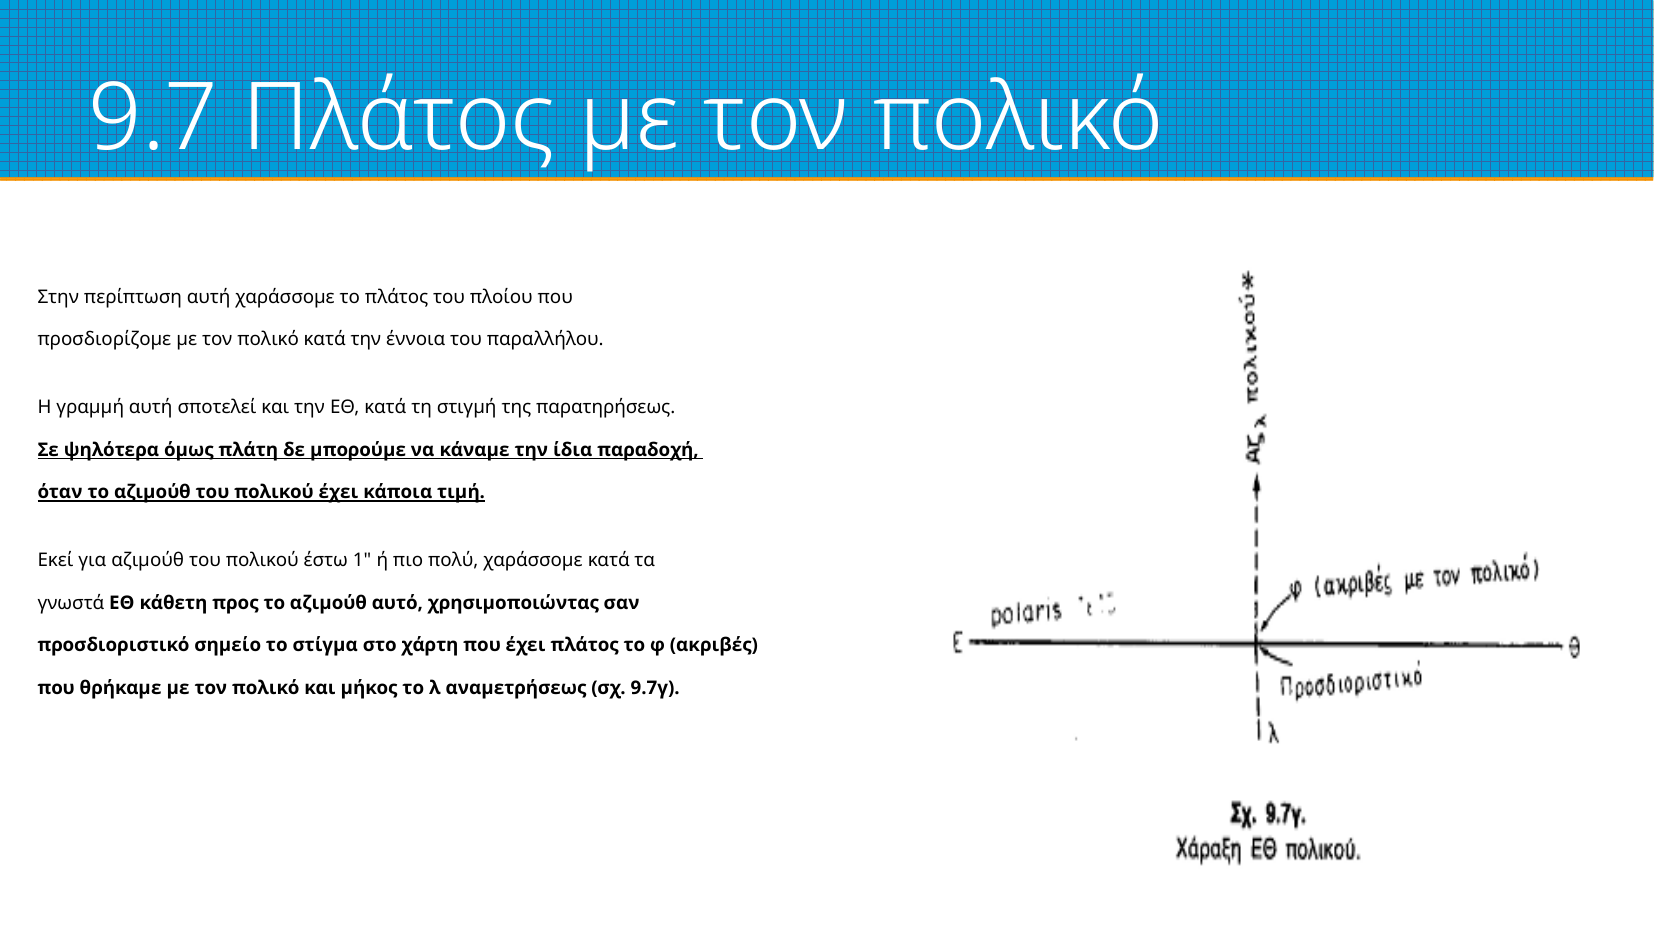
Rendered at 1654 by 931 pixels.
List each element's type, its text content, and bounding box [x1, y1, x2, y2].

list Στην περίπτωση αυτή χαράσσομε το πλάτος του πλοίου που προσδιορίζομε με τον πολικό κατά την έννοια του παραλλήλου. Η γραµµή αυτή σποτελεί και την ΕΘ, κατά τη στιγμή της παρατηρήσεως. Σε ψηλότερα όµως πλάτη δε μπορούμε να κάναμε την ίδια παραδοχή, όταν το αζιµούθ του πολικού έχει κάποια τιµή. Εκεί για αζιµούθ του πολικού έστω 1" ή πιο πολύ, χαράσσοµε κατά τα γνωστά ΕΘ κάθετη προς το αζιμούθ αυτό, χρησιμοποιώντας σαν προσδιοριστικό σημείο το στίγμα στο χάρτη που έχει πλάτος το φ (ακριβές) που θρήκαμε με τον πολικό και μήκος το λ αναµετρήσεως (σχ. 9.7γ). [37, 249, 863, 826]
title 9.7 Πλάτος με τον πολικό [88, 14, 1565, 178]
picture [900, 224, 1613, 901]
